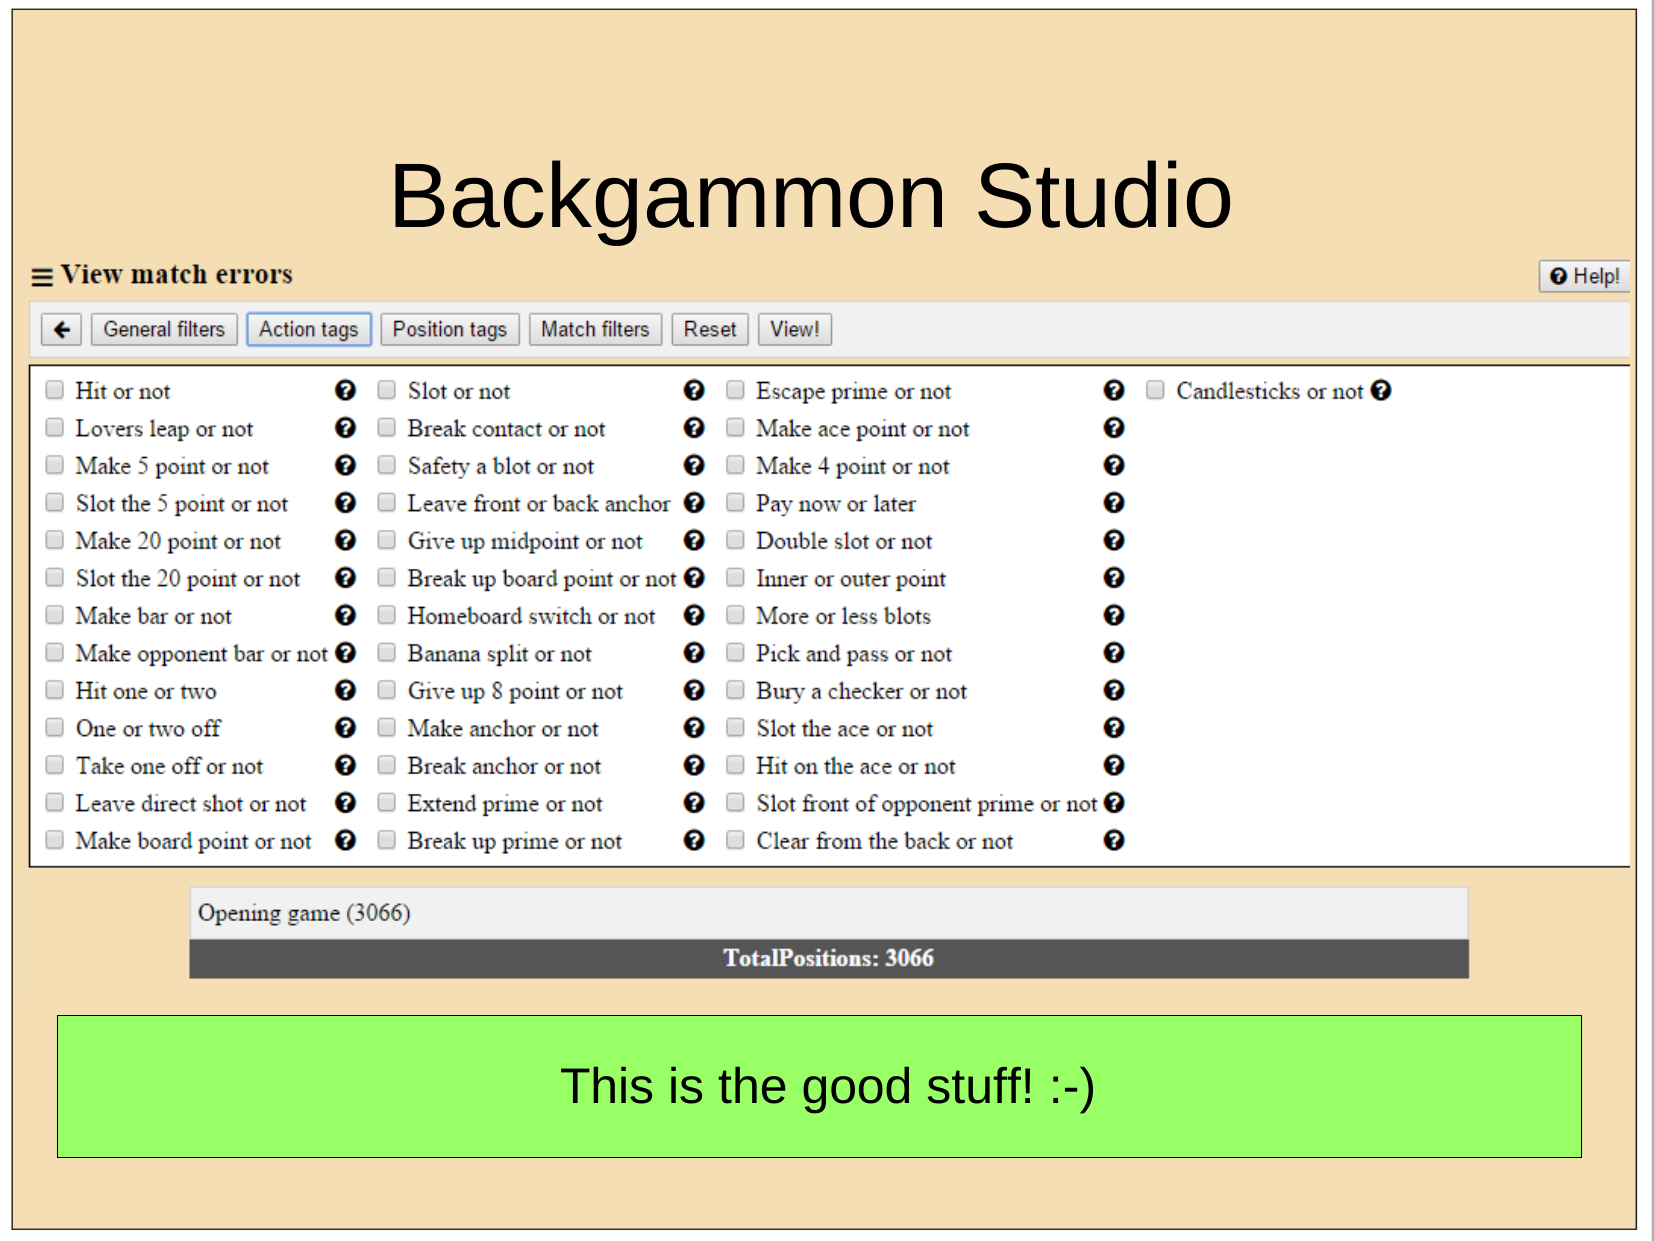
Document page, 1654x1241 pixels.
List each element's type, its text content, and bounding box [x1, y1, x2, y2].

title Backgammon Studio [118, 112, 1506, 257]
picture [0, 0, 1654, 1241]
text_box This is the good stuff! :-) [57, 1015, 1582, 1158]
